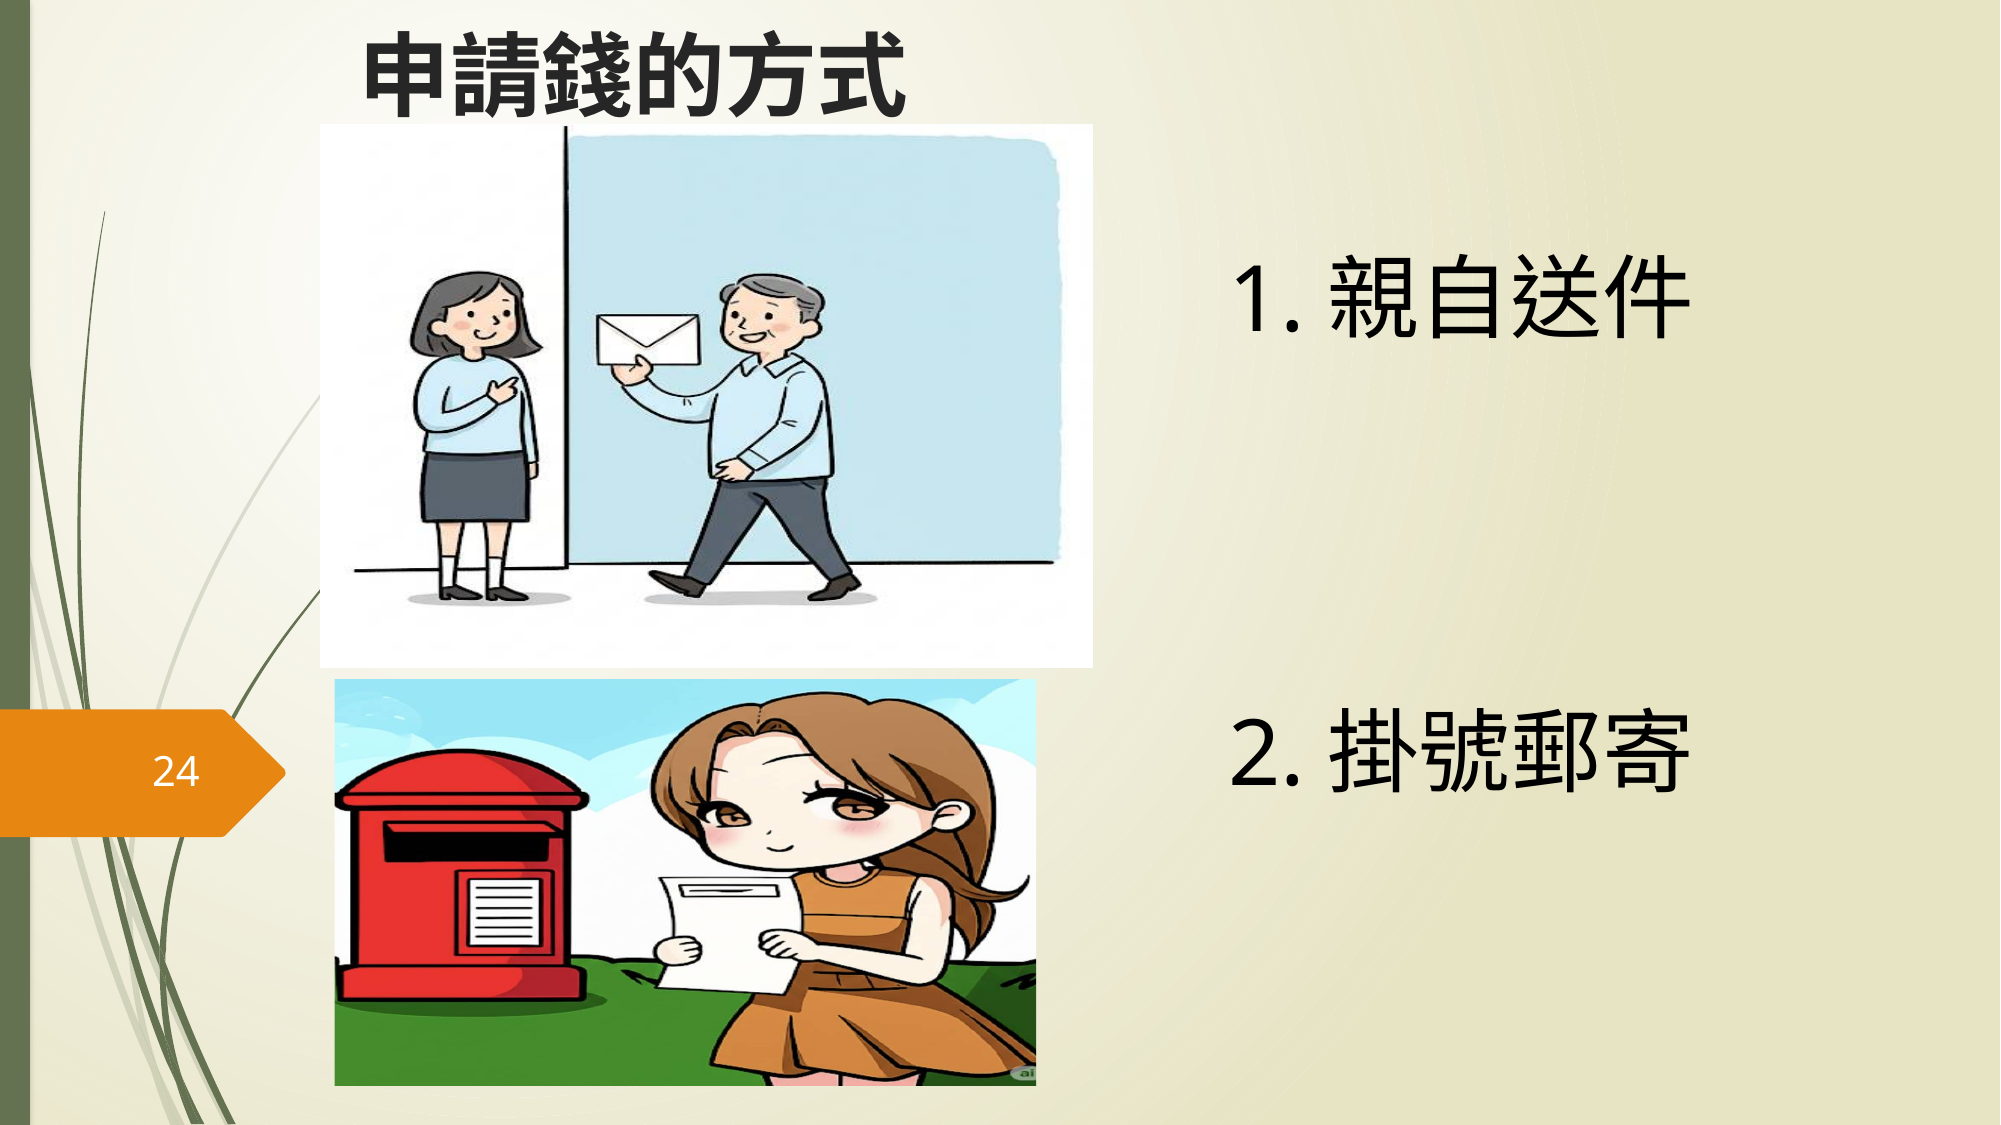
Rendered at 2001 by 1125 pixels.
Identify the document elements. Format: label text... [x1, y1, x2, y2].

text_box 1.親自送件 [1213, 232, 1783, 358]
title 申請錢的方式 [301, 0, 1074, 136]
picture [320, 124, 1093, 669]
picture [71, 882, 301, 1113]
picture [334, 679, 1037, 1086]
text_box 2.掛號郵寄 [1213, 686, 1783, 812]
